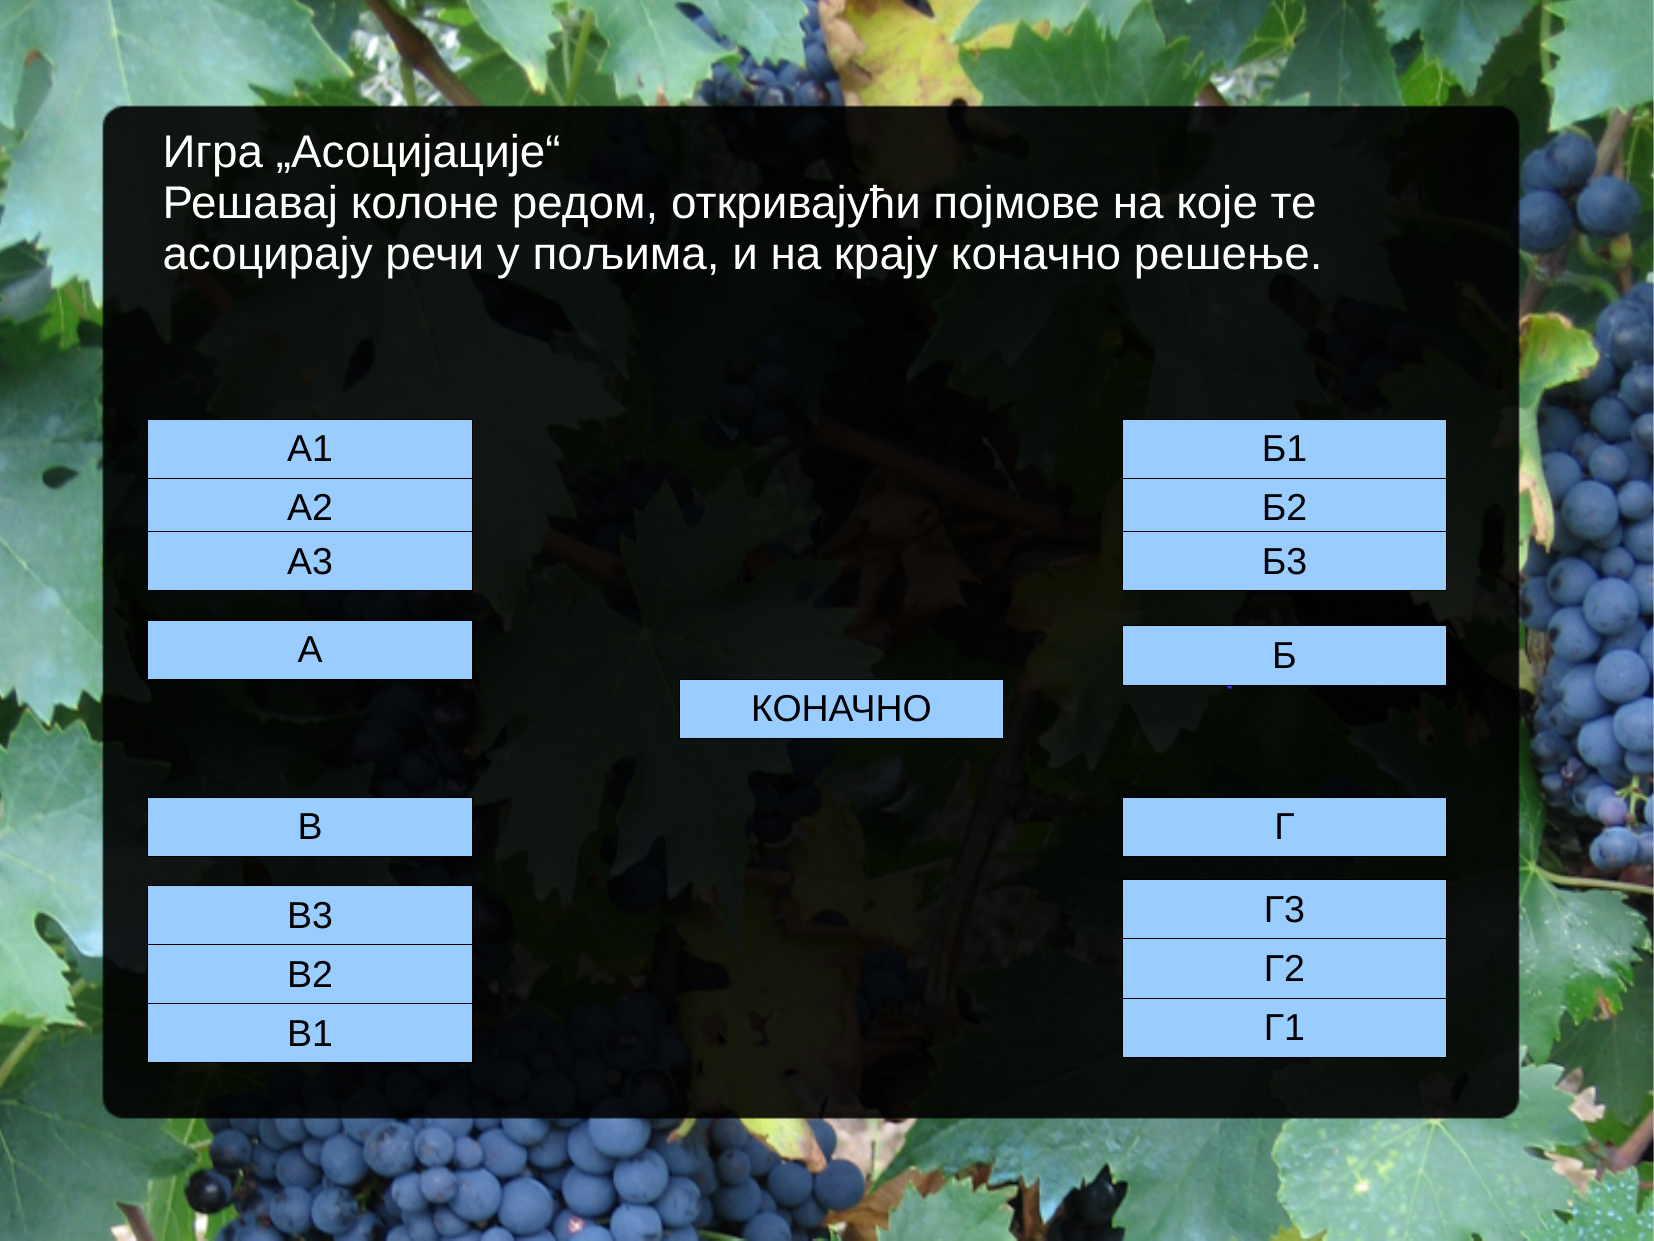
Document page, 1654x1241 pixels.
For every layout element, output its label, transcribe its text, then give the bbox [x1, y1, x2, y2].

text_box Г [1122, 797, 1447, 857]
text_box А [147, 620, 473, 680]
text_box Игра „Асоцијације“ Решавај колоне редом, откривајући појмове на које те асоцирају речи у пољима, и на крају коначно решење. џин шаргарепа сљезове боје купус намештај лук башта поврће ВРТ цвеће ограда љубичица дрвена лала тараба ружа Том Сојер [147, 118, 1447, 1241]
picture [0, 0, 1654, 1241]
text_box Б2 [1122, 478, 1447, 531]
text_box В1 [147, 1003, 473, 1063]
text_box А3 [147, 531, 473, 591]
text_box Б [1122, 625, 1447, 686]
text_box Б3 [1122, 531, 1447, 591]
text_box Г3 [1122, 879, 1447, 938]
text_box А1 [147, 419, 473, 478]
text_box В2 [147, 944, 473, 1003]
text_box Г2 [1122, 938, 1447, 998]
text_box В [147, 797, 473, 857]
text_box В3 [147, 885, 473, 944]
text_box Г1 [1122, 998, 1447, 1058]
text_box КОНАЧНО [679, 679, 1004, 739]
text_box А2 [147, 478, 473, 531]
text_box Б1 [1122, 419, 1447, 478]
